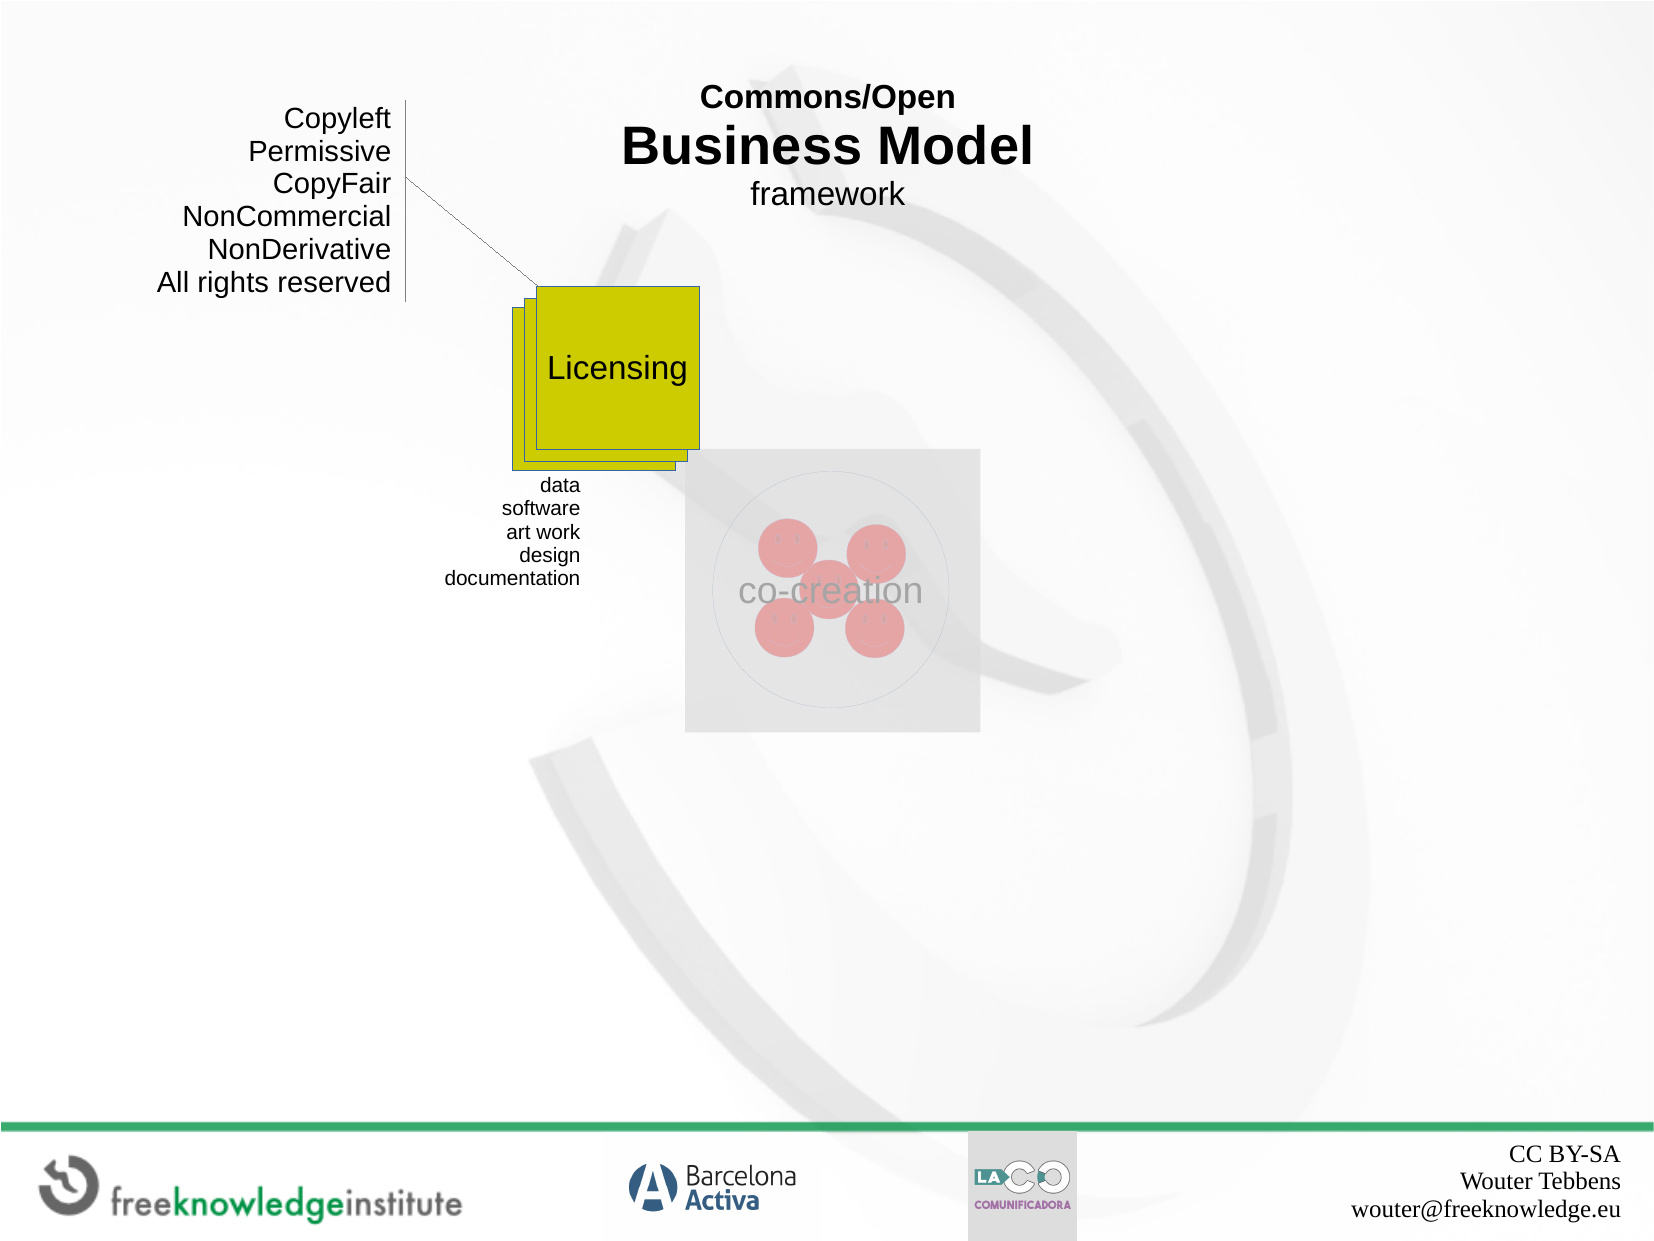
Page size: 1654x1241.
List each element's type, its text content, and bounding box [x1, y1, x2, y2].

text_box [685, 448, 981, 733]
text_box Licensing [524, 298, 688, 462]
text_box data software art work design documentation [429, 466, 597, 602]
text_box Copyleft Permissive CopyFair NonCommercial NonDerivative All rights reserved [141, 94, 407, 351]
picture [1, 1, 1654, 1241]
text_box Licensing [512, 307, 676, 471]
text_box Commons/Open Business Model framework [606, 70, 1056, 225]
text_box Licensing [536, 286, 700, 450]
